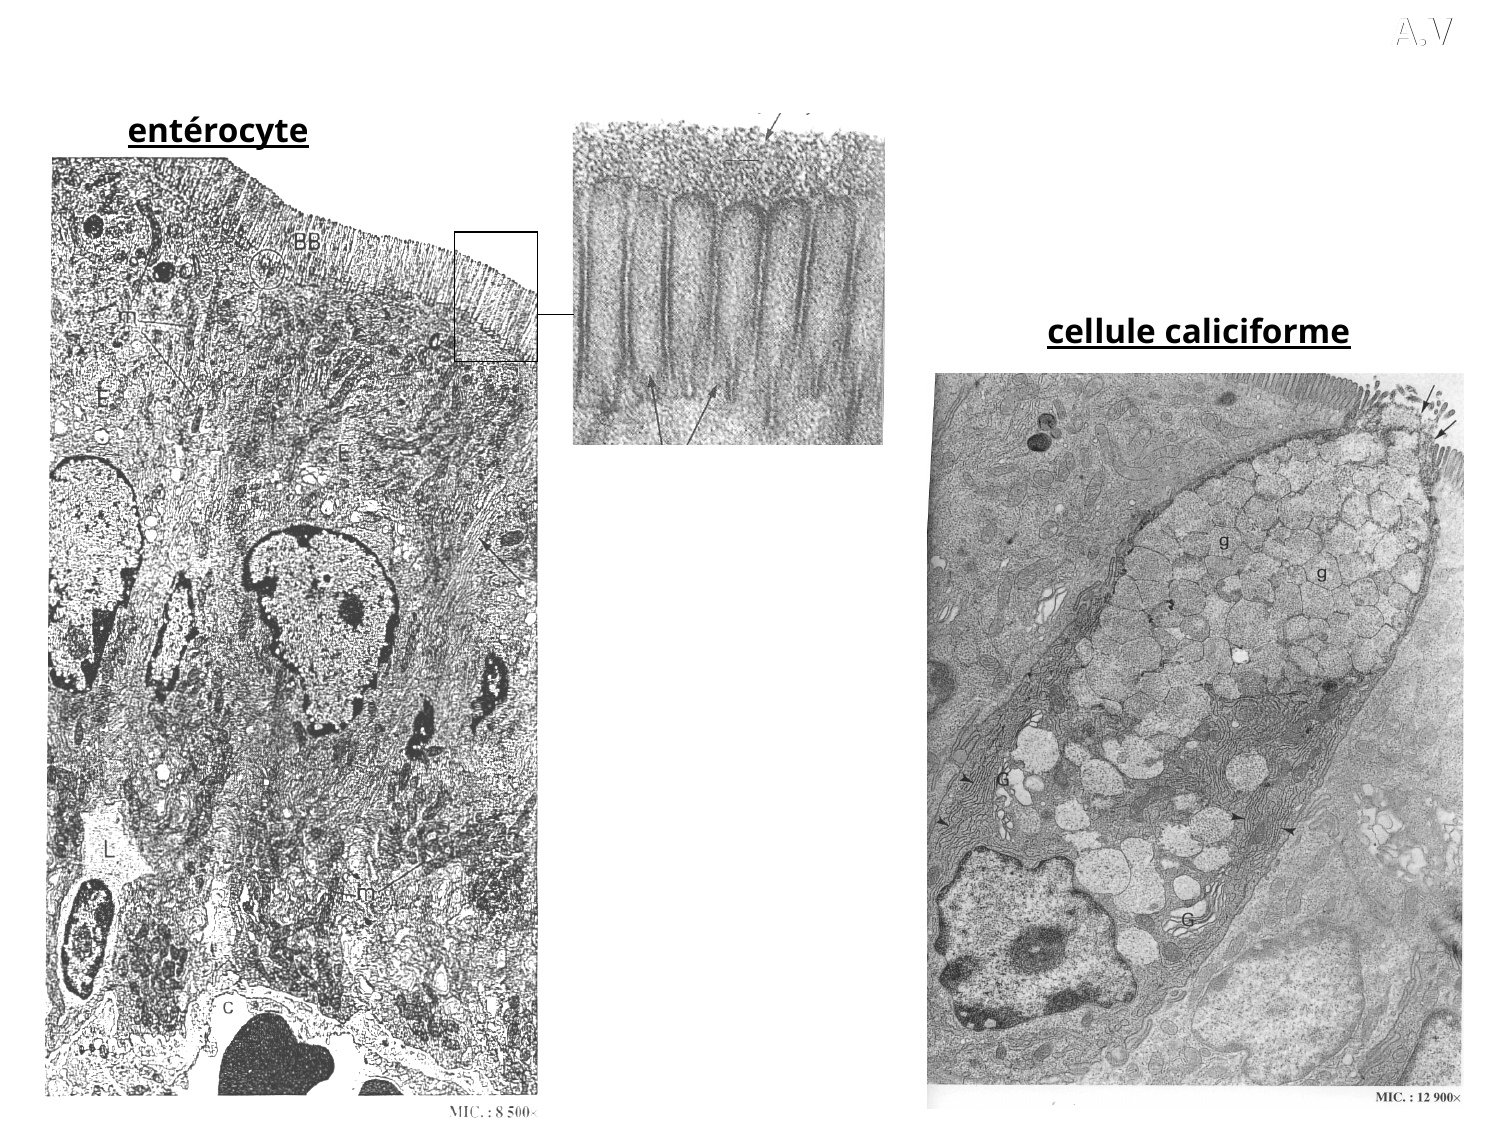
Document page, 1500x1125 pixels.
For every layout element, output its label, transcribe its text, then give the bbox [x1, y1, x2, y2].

picture [572, 113, 885, 445]
picture [927, 373, 1464, 1109]
picture [45, 155, 555, 1125]
text_box entérocyte [64, 101, 372, 158]
picture [455, 233, 537, 361]
text_box A.V [1375, 0, 1500, 61]
text_box cellule caliciforme [1009, 302, 1388, 358]
